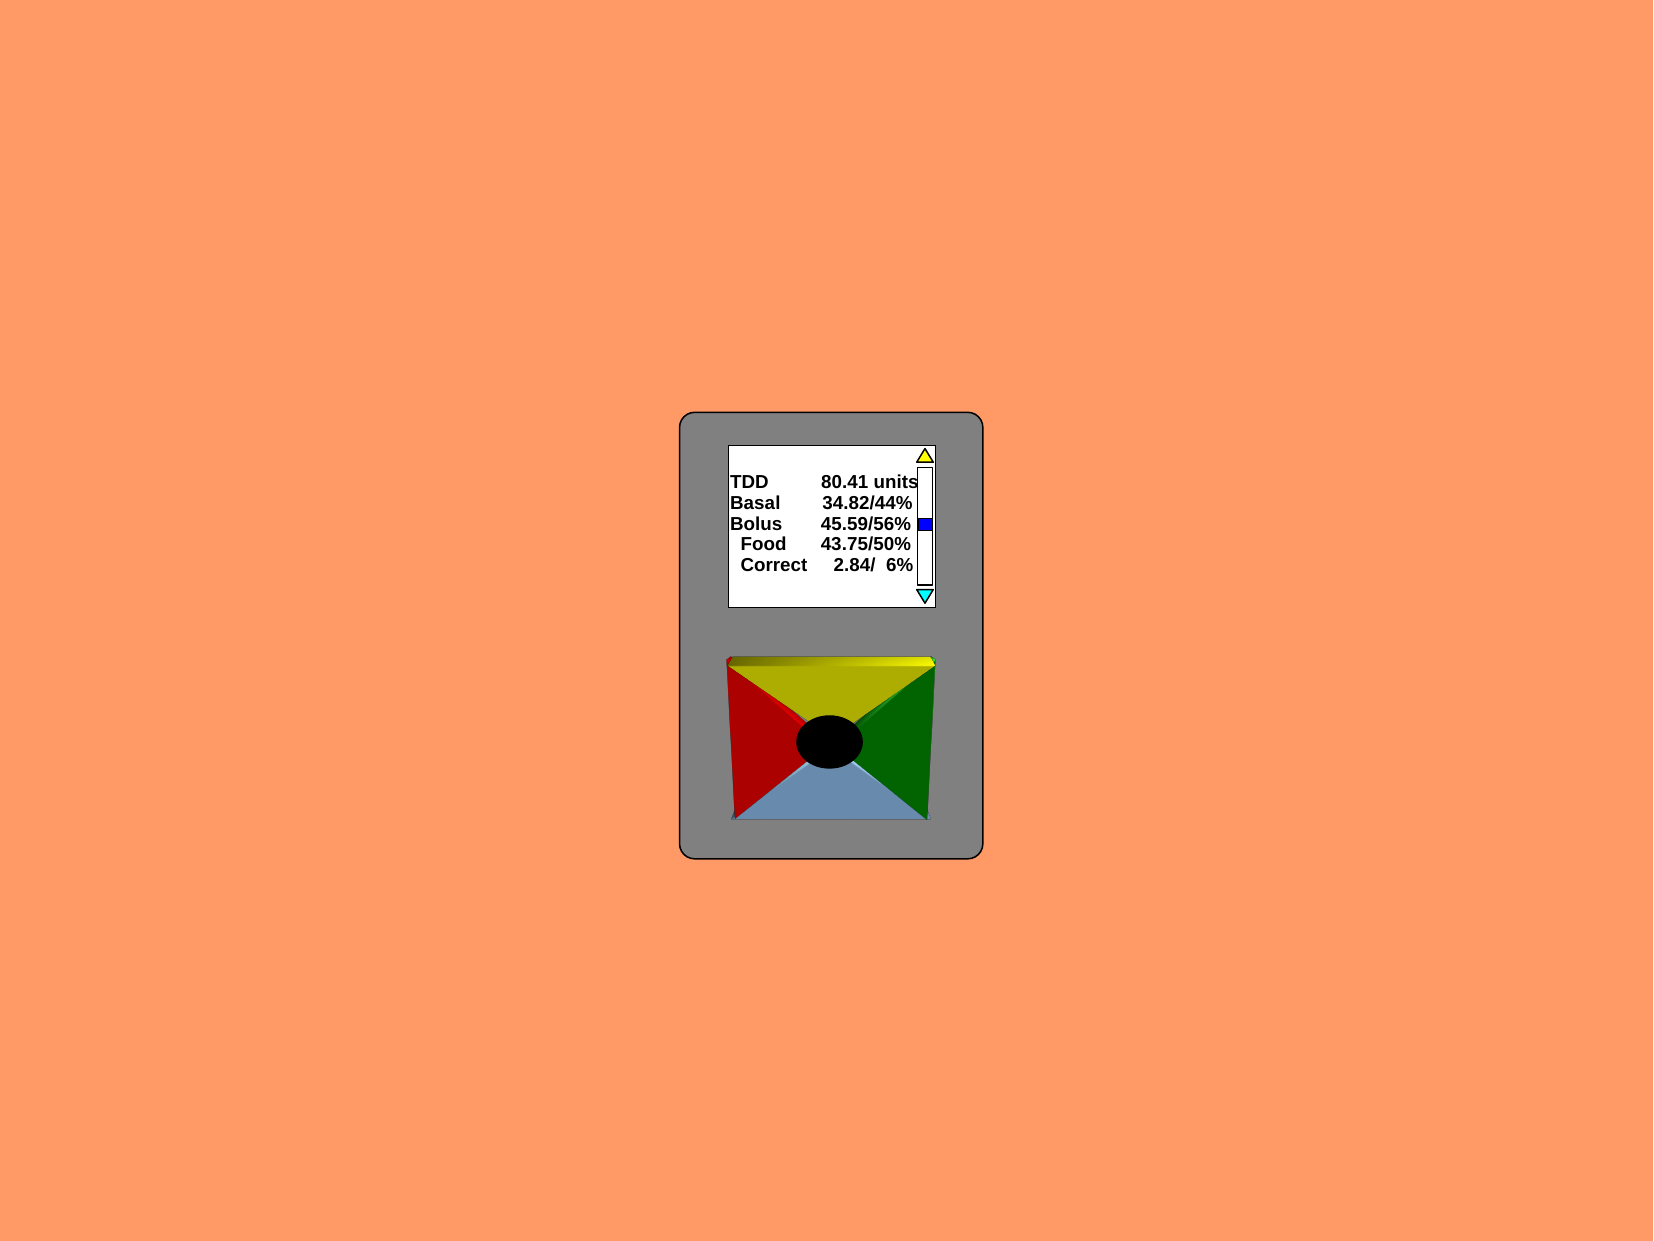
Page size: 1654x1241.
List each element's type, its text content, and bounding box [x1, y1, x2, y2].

text_box [679, 412, 983, 859]
text_box TDD 80.41 units Basal 34.82/44% Bolus 45.59/56% Food 43.75/50% Correct 2.84/ 6% [715, 464, 940, 626]
